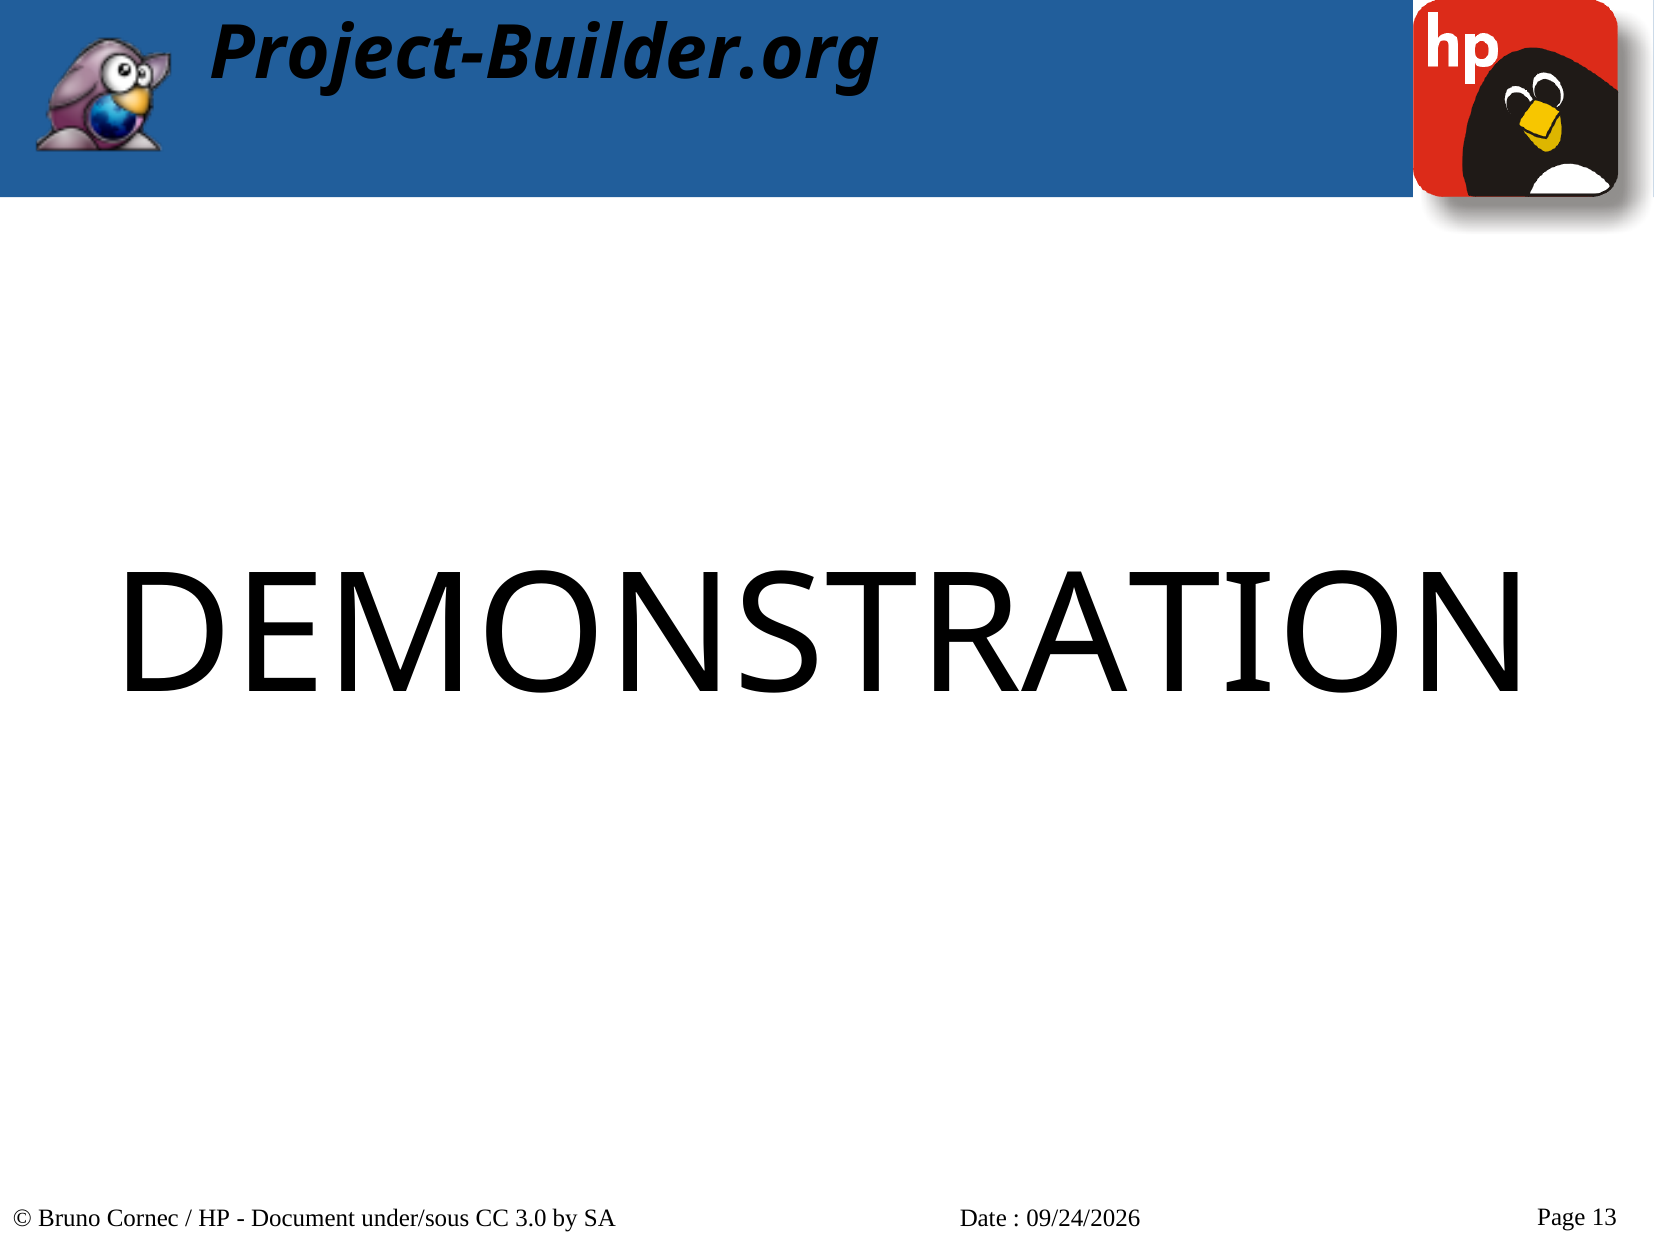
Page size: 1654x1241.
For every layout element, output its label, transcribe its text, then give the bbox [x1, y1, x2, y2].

picture [1413, 0, 1654, 235]
picture [0, 0, 211, 199]
text_box DEMONSTRATION [111, 513, 1580, 708]
